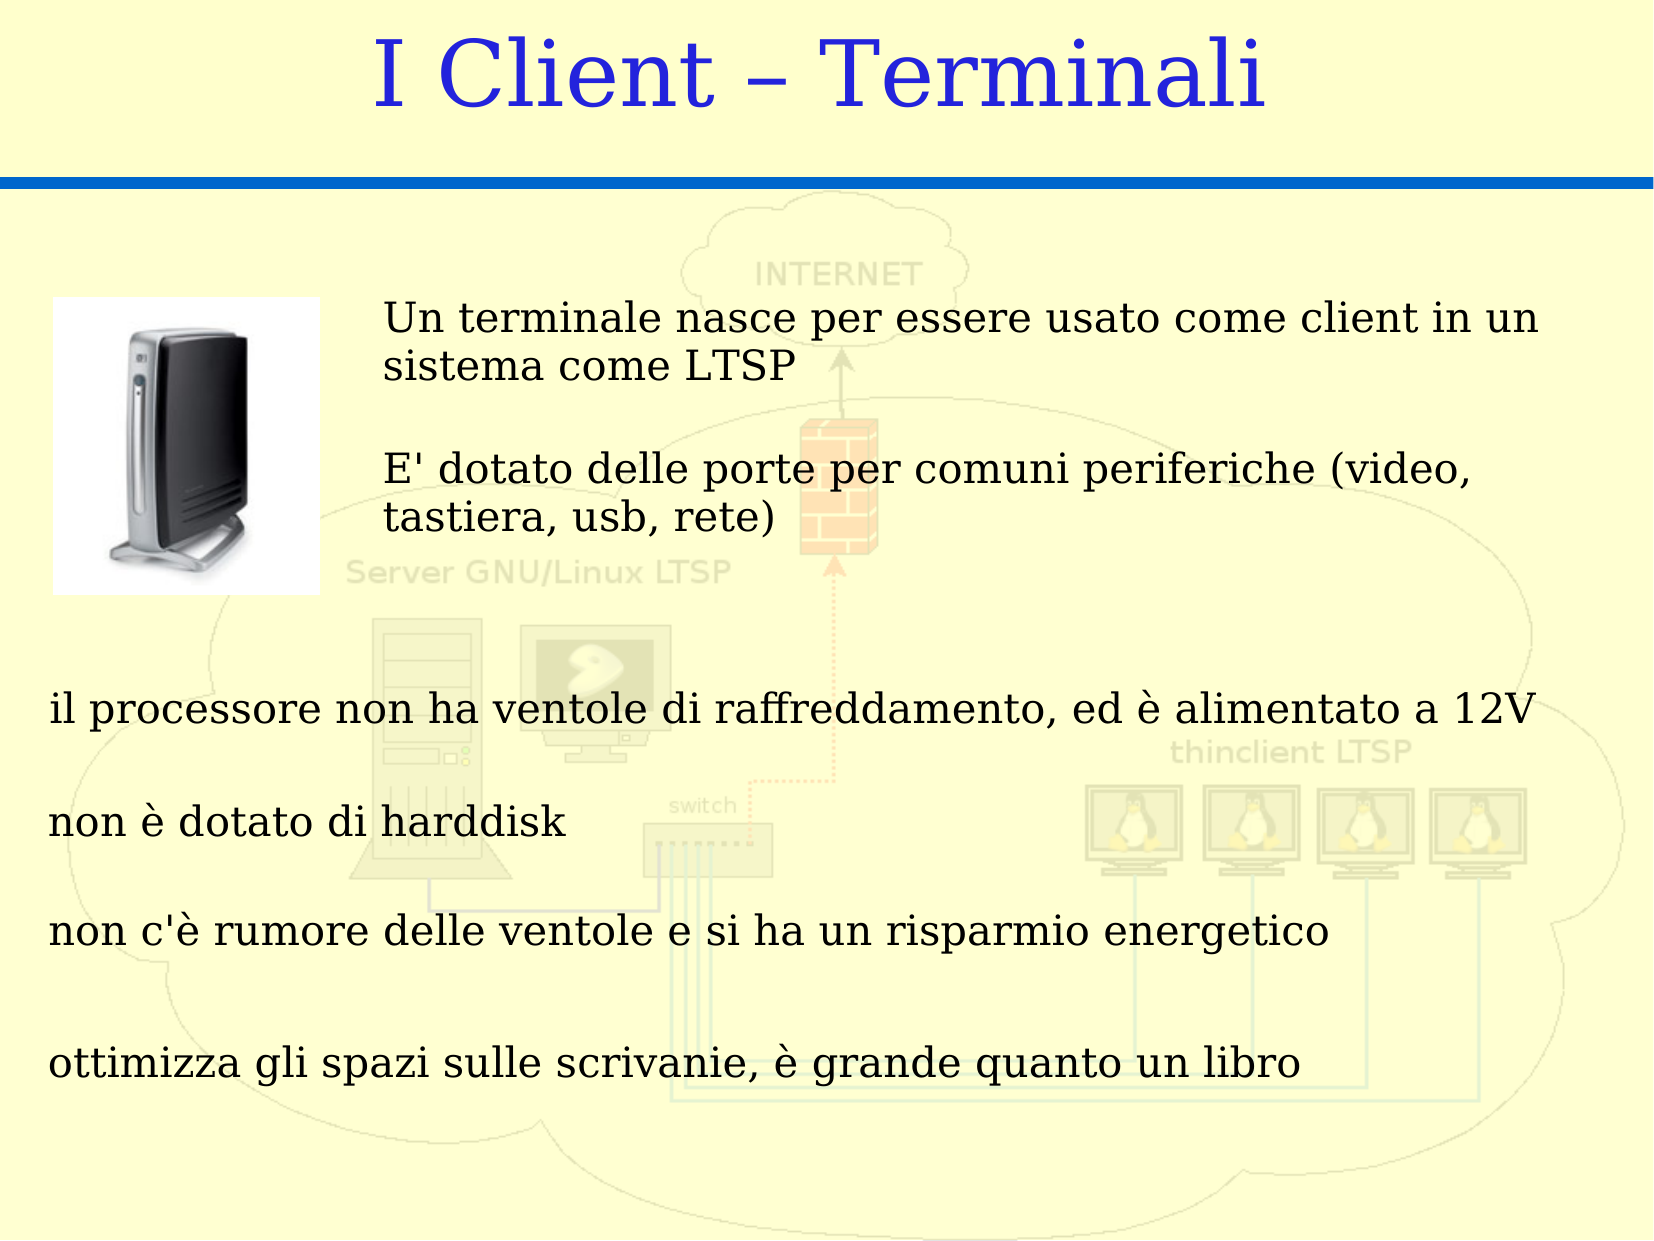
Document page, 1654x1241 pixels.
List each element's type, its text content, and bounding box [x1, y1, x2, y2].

text_box E' dotato delle porte per comuni periferiche (video, tastiera, usb, rete) [382, 444, 1574, 542]
text_box il processore non ha ventole di raffreddamento, ed è alimentato a 12V [49, 684, 1628, 734]
text_box non è dotato di harddisk [47, 797, 590, 847]
text_box ottimizza gli spazi sulle scrivanie, è grande quanto un libro [47, 1038, 1600, 1088]
text_box non c'è rumore delle ventole e si ha un risparmio energetico [48, 906, 1573, 956]
picture [0, 189, 1654, 1241]
title I Client – Terminali [113, 0, 1526, 153]
text_box Un terminale nasce per essere usato come client in un sistema come LTSP [382, 293, 1616, 391]
